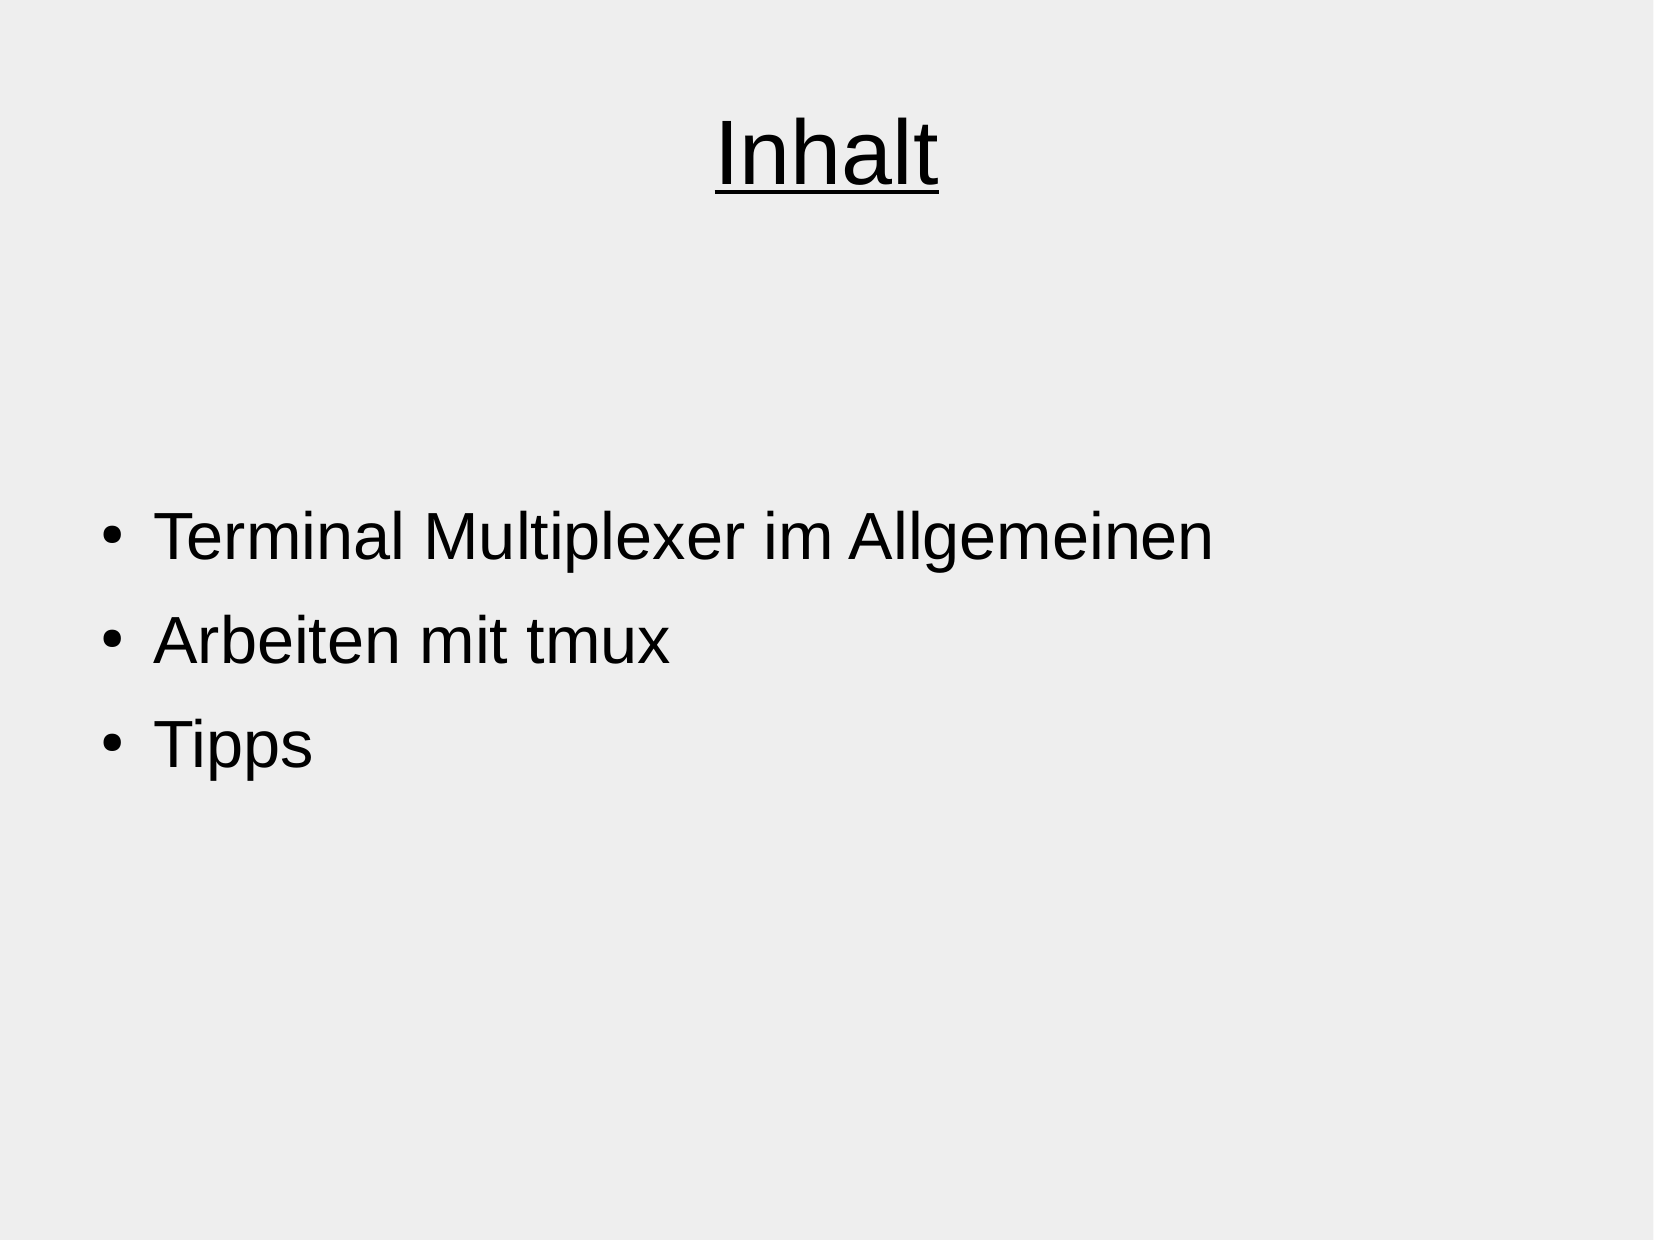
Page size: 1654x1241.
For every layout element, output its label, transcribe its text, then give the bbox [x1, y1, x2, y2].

title Inhalt [82, 49, 1571, 257]
list Terminal Multiplexer im Allgemeinen Arbeiten mit tmux Tipps [82, 290, 1571, 1010]
